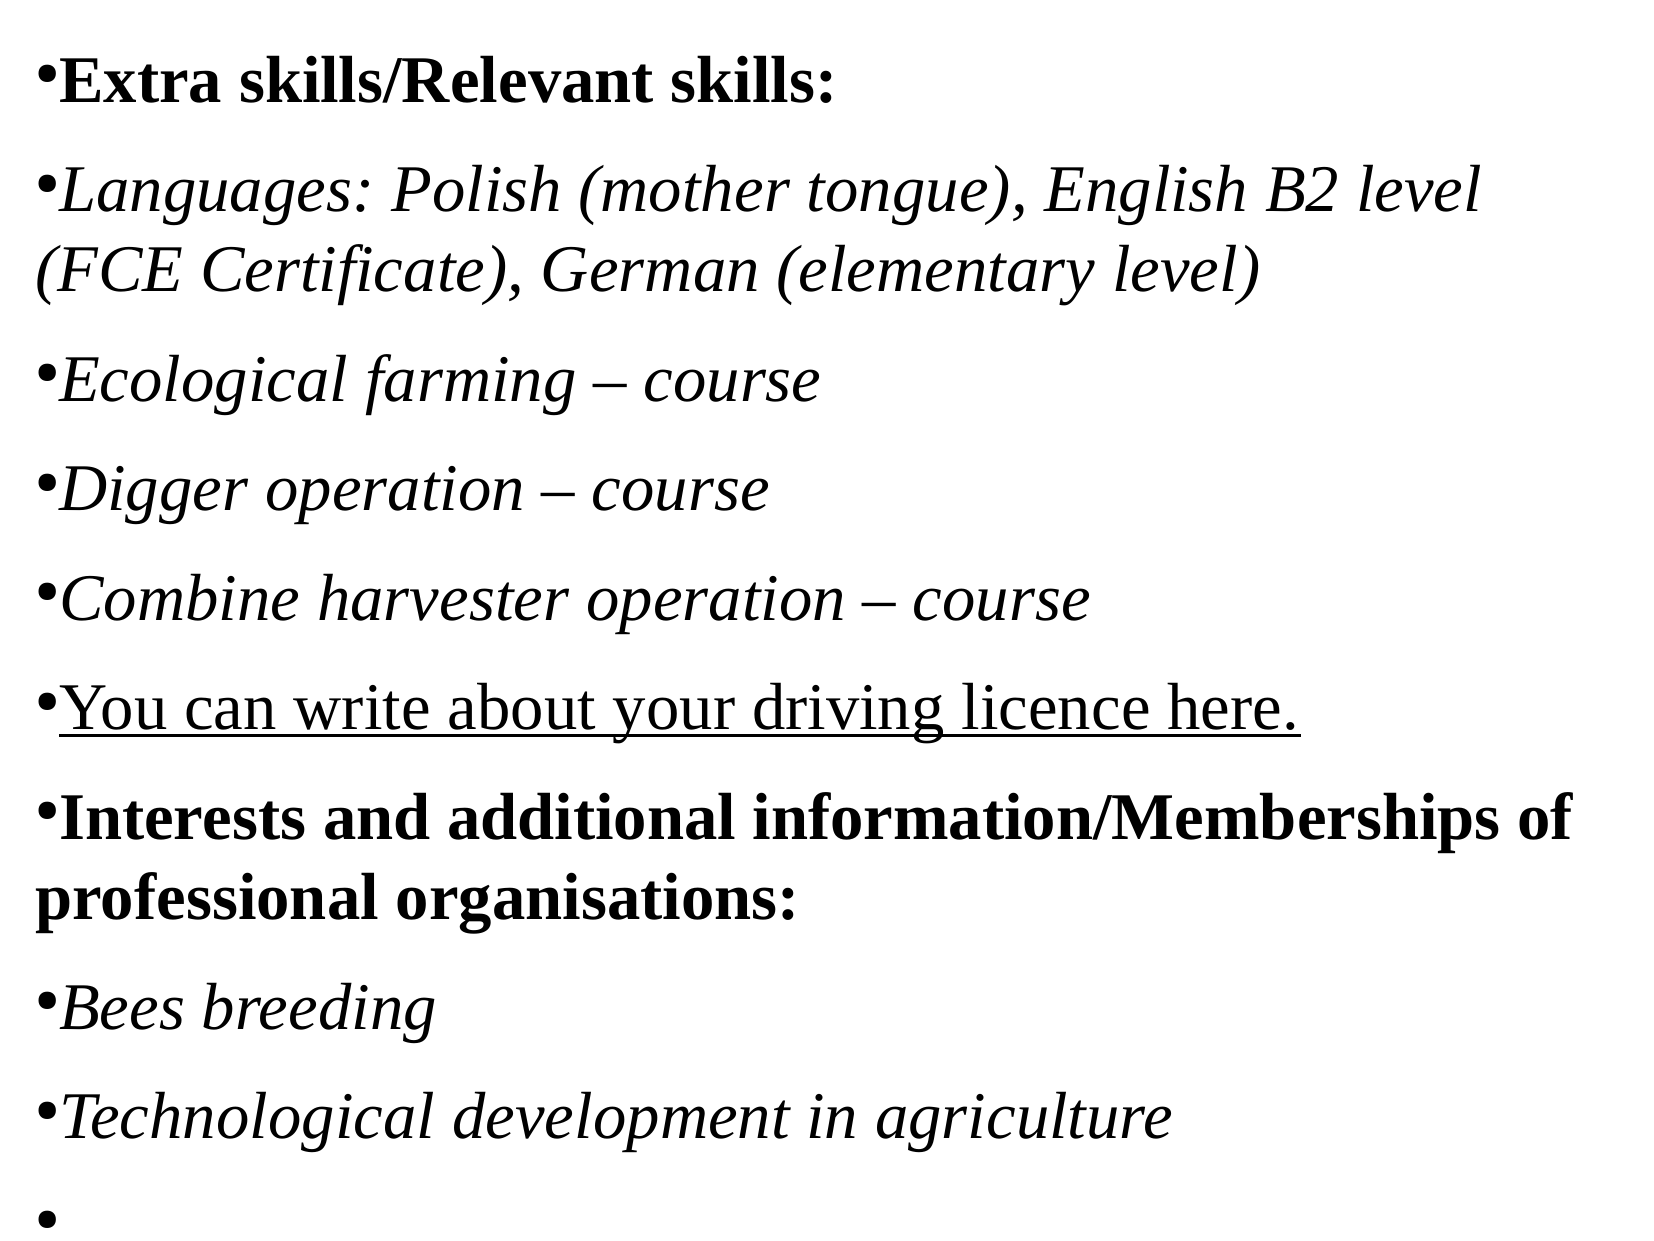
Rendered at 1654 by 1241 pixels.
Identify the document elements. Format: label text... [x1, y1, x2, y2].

list Extra skills/Relevant skills: Languages: Polish (mother tongue), English B2 level (FCE Certificate), German (elementary level) Ecological farming – course Digger operation – course Combine harvester operation – course You can write about your driving licence here. Interests and additional information/Memberships of professional organisations: Bees breeding Technological development in agriculture [35, 35, 1607, 1193]
